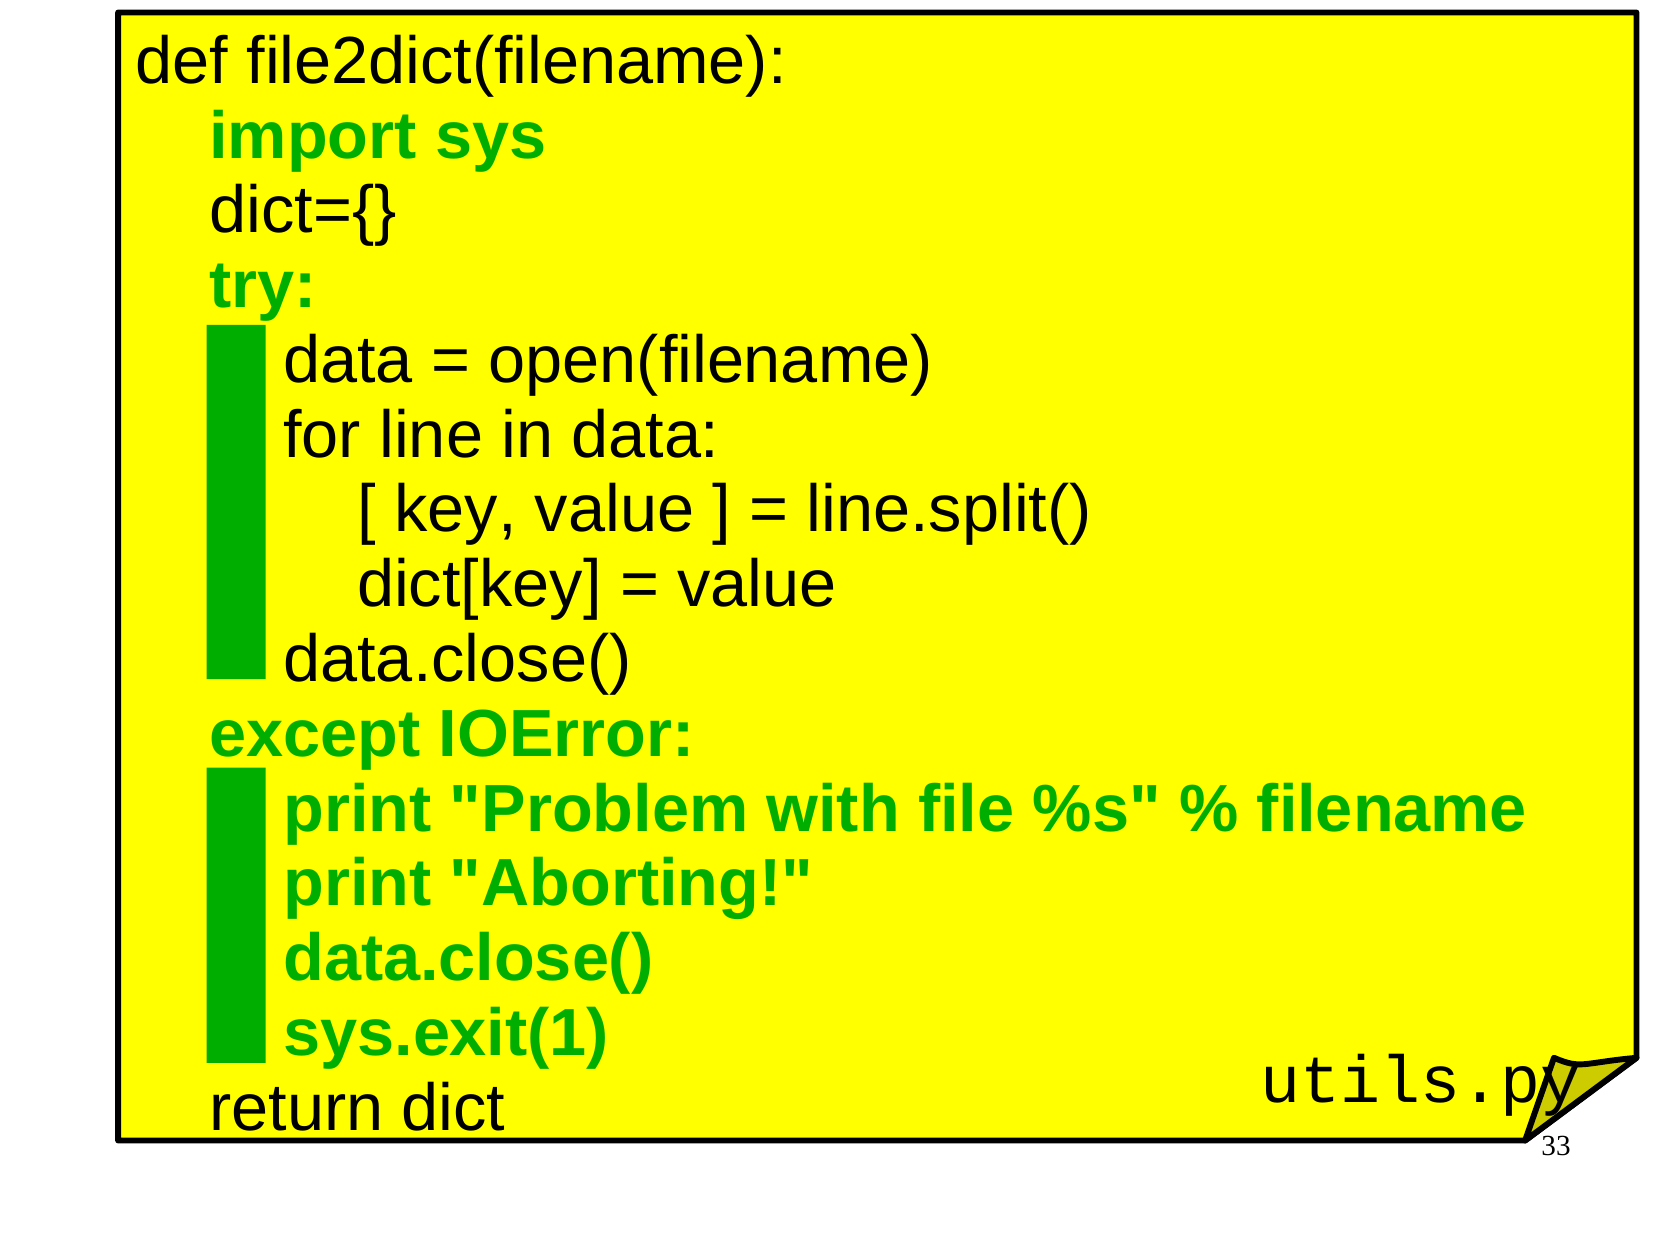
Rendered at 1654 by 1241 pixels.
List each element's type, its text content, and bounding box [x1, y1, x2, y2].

text_box utils.py [1246, 1039, 1596, 1130]
text_box [206, 324, 266, 680]
text_box [206, 767, 266, 1063]
text_box def file2dict(filename): import sys dict={} try: data = open(filename) for line in data: [ key, value ] = line.split() dict[key] = value data.close() except IOError: print "Problem with file %s" % filename print "Aborting!" data.close() sys.exit(1) return dict [118, 12, 1637, 1141]
